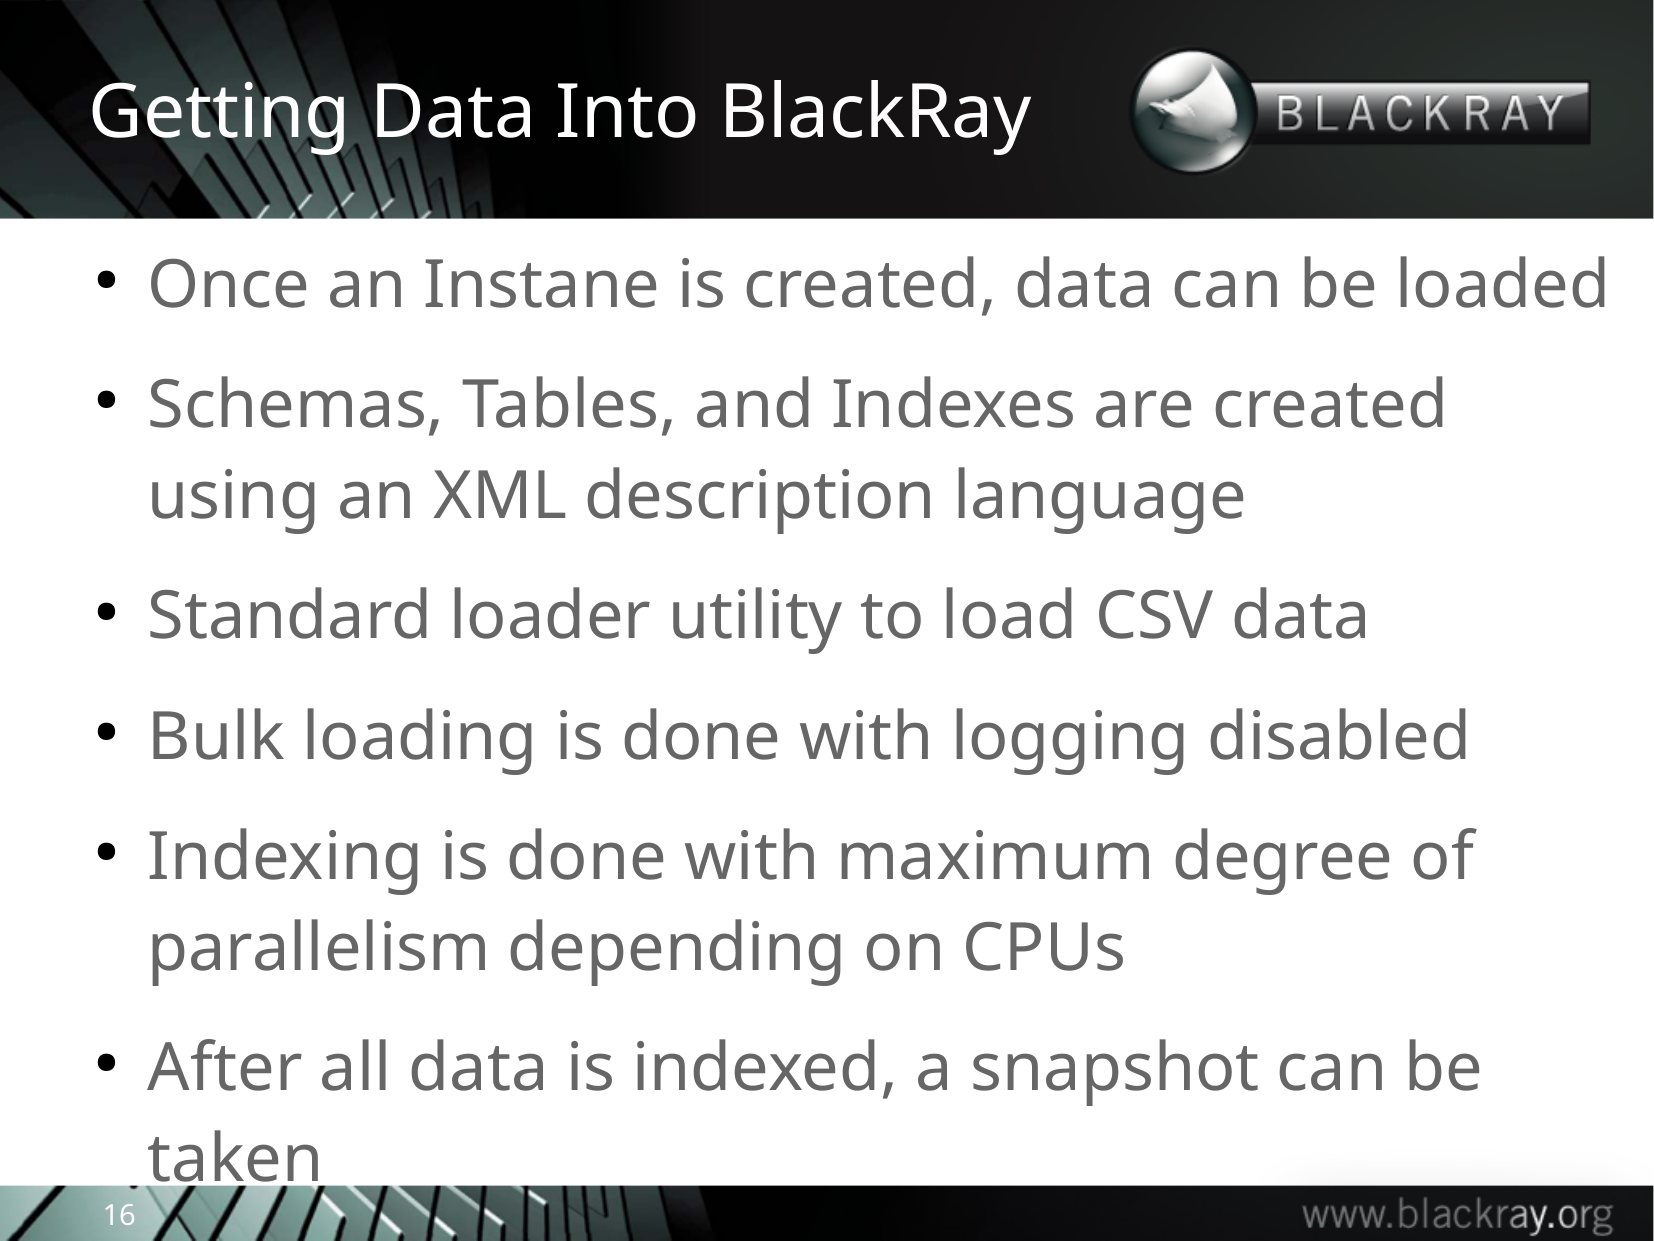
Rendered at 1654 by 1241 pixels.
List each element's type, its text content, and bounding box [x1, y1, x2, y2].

picture [0, 0, 1654, 1241]
list Once an Instane is created, data can be loaded Schemas, Tables, and Indexes are created using an XML description language Standard loader utility to load CSV data Bulk loading is done with logging disabled Indexing is done with maximum degree of parallelism depending on CPUs After all data is indexed, a snapshot can be taken [76, 236, 1625, 1137]
title Getting Data Into BlackRay [88, 46, 1577, 170]
